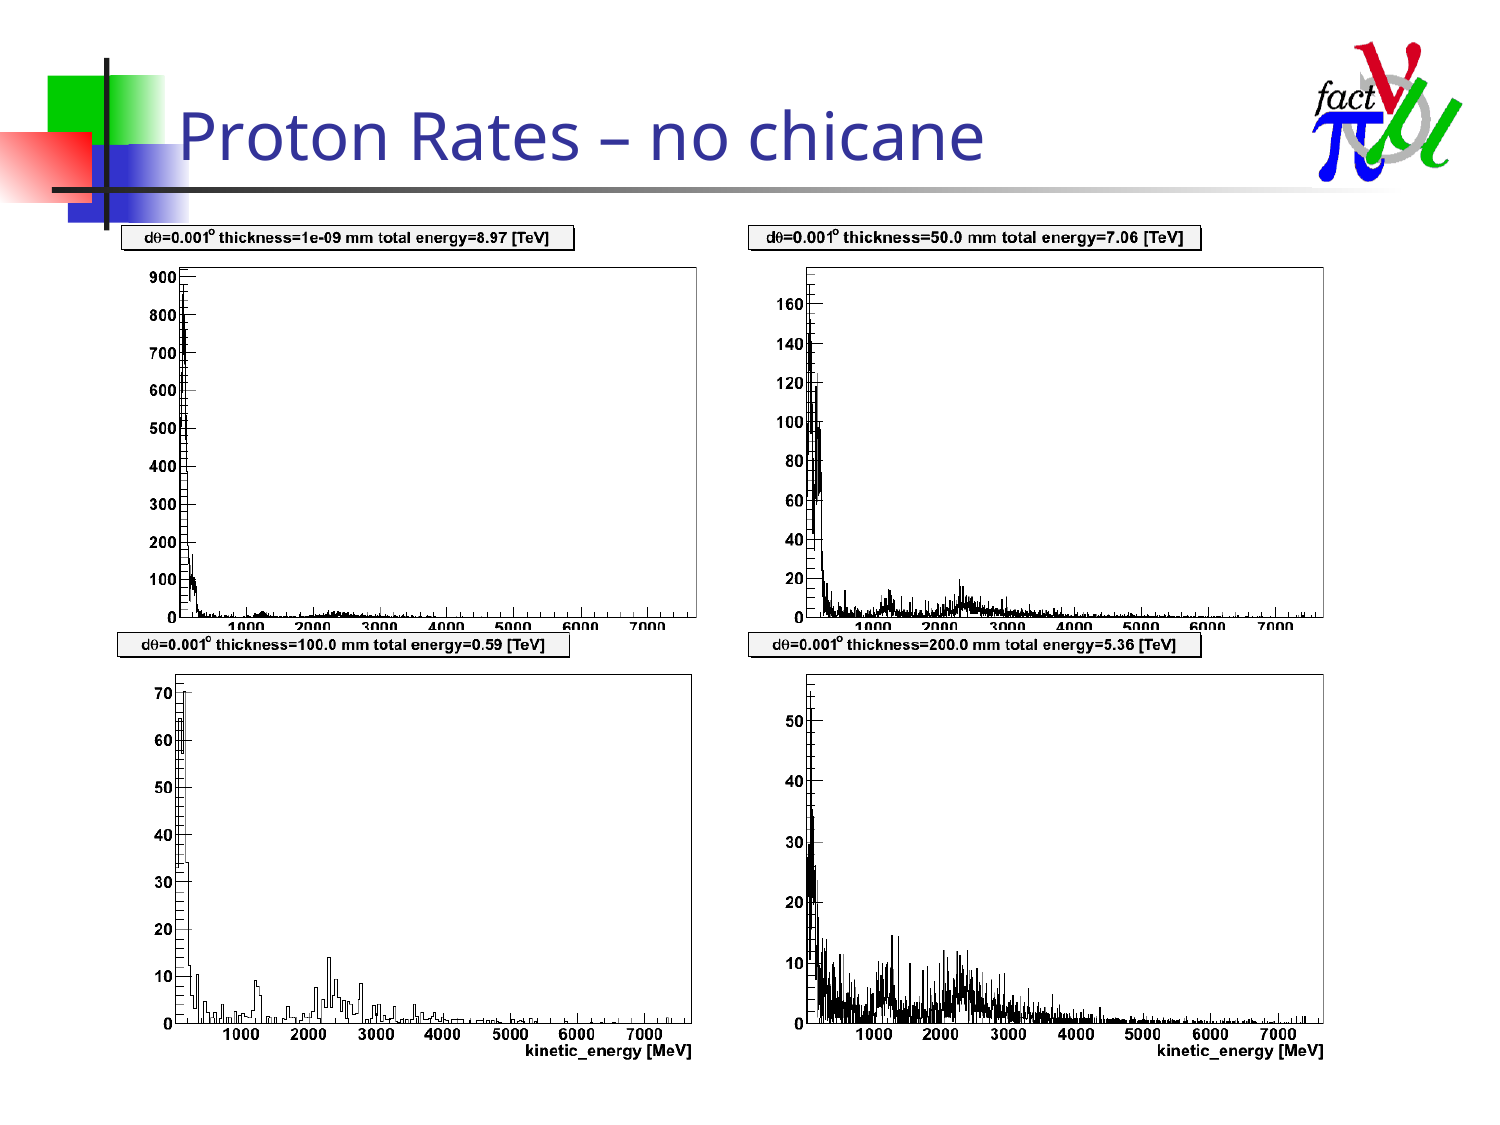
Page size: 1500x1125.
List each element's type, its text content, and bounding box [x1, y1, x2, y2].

picture [111, 223, 1387, 1067]
title Proton Rates – no chicane [162, 0, 1441, 188]
picture [1441, 41, 1463, 188]
